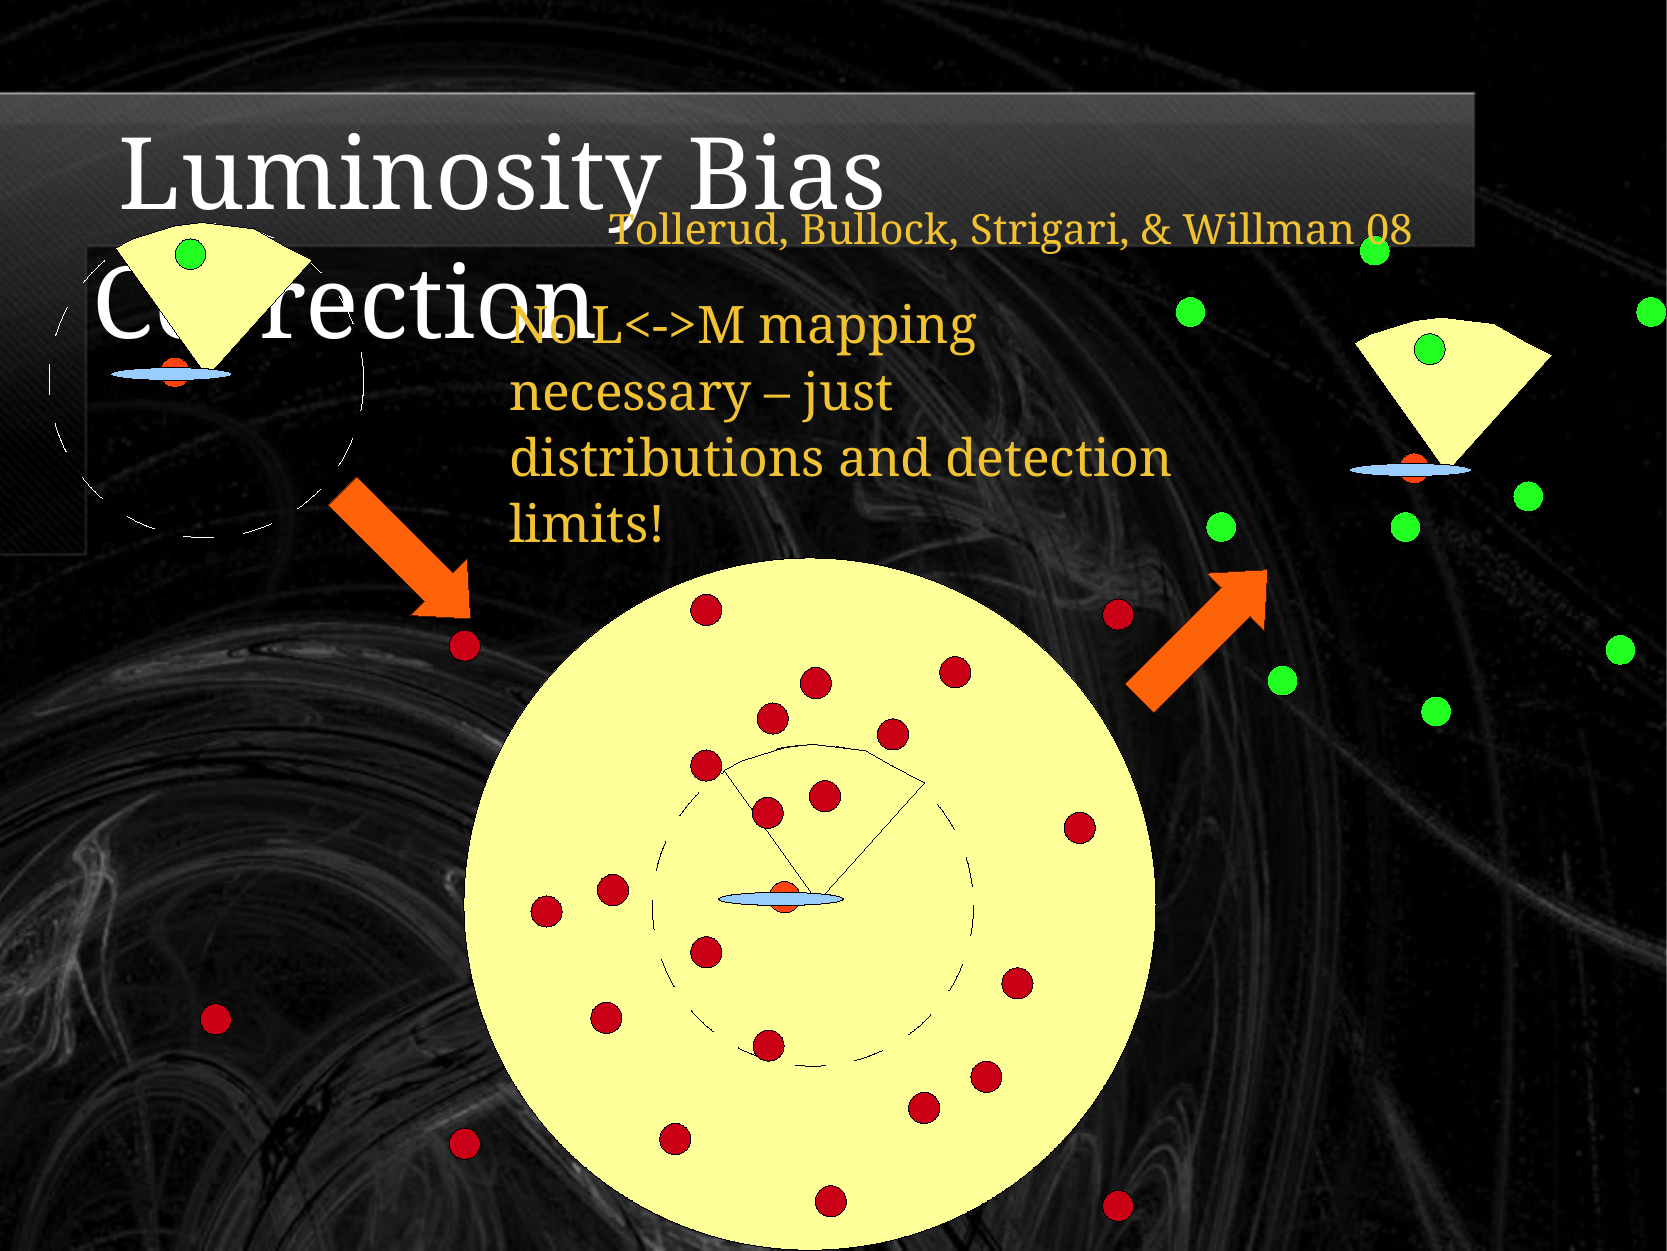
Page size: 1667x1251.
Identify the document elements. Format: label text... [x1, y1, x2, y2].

text_box [1420, 695, 1452, 727]
text_box [1205, 511, 1237, 543]
title Luminosity Bias Correction [92, 105, 1334, 256]
text_box [200, 1003, 232, 1035]
picture [0, 0, 1667, 1251]
text_box [1465, 320, 1553, 453]
text_box [1349, 466, 1472, 484]
text_box [1267, 665, 1299, 696]
text_box [463, 559, 1157, 1251]
text_box [1635, 296, 1667, 328]
text_box [449, 1128, 481, 1160]
text_box [1390, 511, 1421, 543]
list No L<->M mapping necessary – just distributions and detection limits! [459, 290, 1182, 559]
text_box [1102, 598, 1134, 631]
text_box [1605, 634, 1636, 666]
text_box [328, 476, 471, 619]
text_box [449, 630, 481, 662]
text_box [110, 222, 313, 388]
text_box [1125, 569, 1268, 713]
text_box [1512, 480, 1544, 512]
list Tollerud, Bullock, Strigari, & Willman 08 [534, 201, 1465, 470]
text_box [1102, 1190, 1134, 1222]
